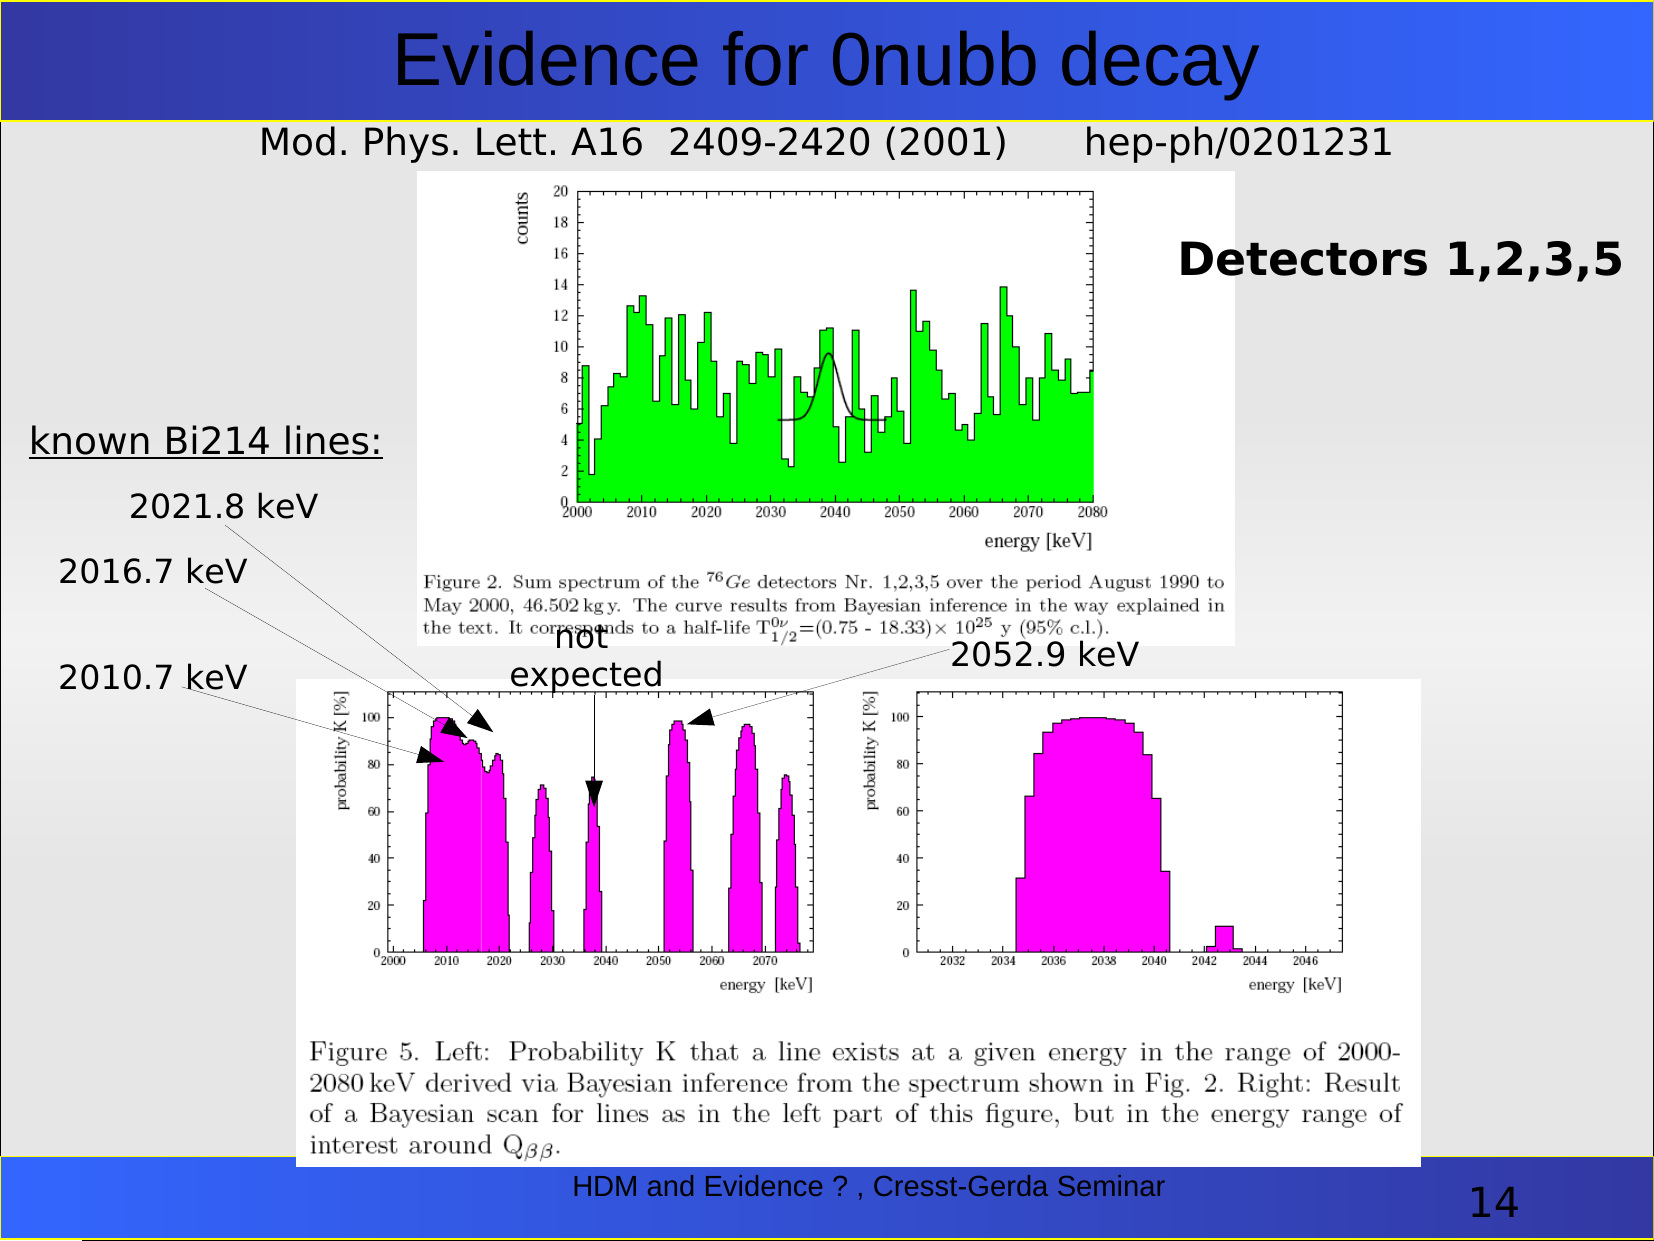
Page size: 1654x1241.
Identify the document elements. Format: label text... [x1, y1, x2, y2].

picture [417, 171, 1235, 646]
text_box 2010.7 keV [43, 651, 344, 705]
title Evidence for 0nubb decay [82, 0, 1571, 112]
text_box 2016.7 keV [43, 545, 344, 599]
text_box 2052.9 keV [935, 627, 1163, 682]
picture [296, 679, 1421, 1167]
text_box known Bi214 lines: [13, 412, 427, 471]
text_box 2021.8 keV [114, 480, 415, 534]
text_box Detectors 1,2,3,5 [1162, 225, 1651, 294]
text_box Mod. Phys. Lett. A16 2409-2420 (2001) hep-ph/0201231 [0, 112, 1654, 172]
text_box not expected [492, 610, 681, 703]
